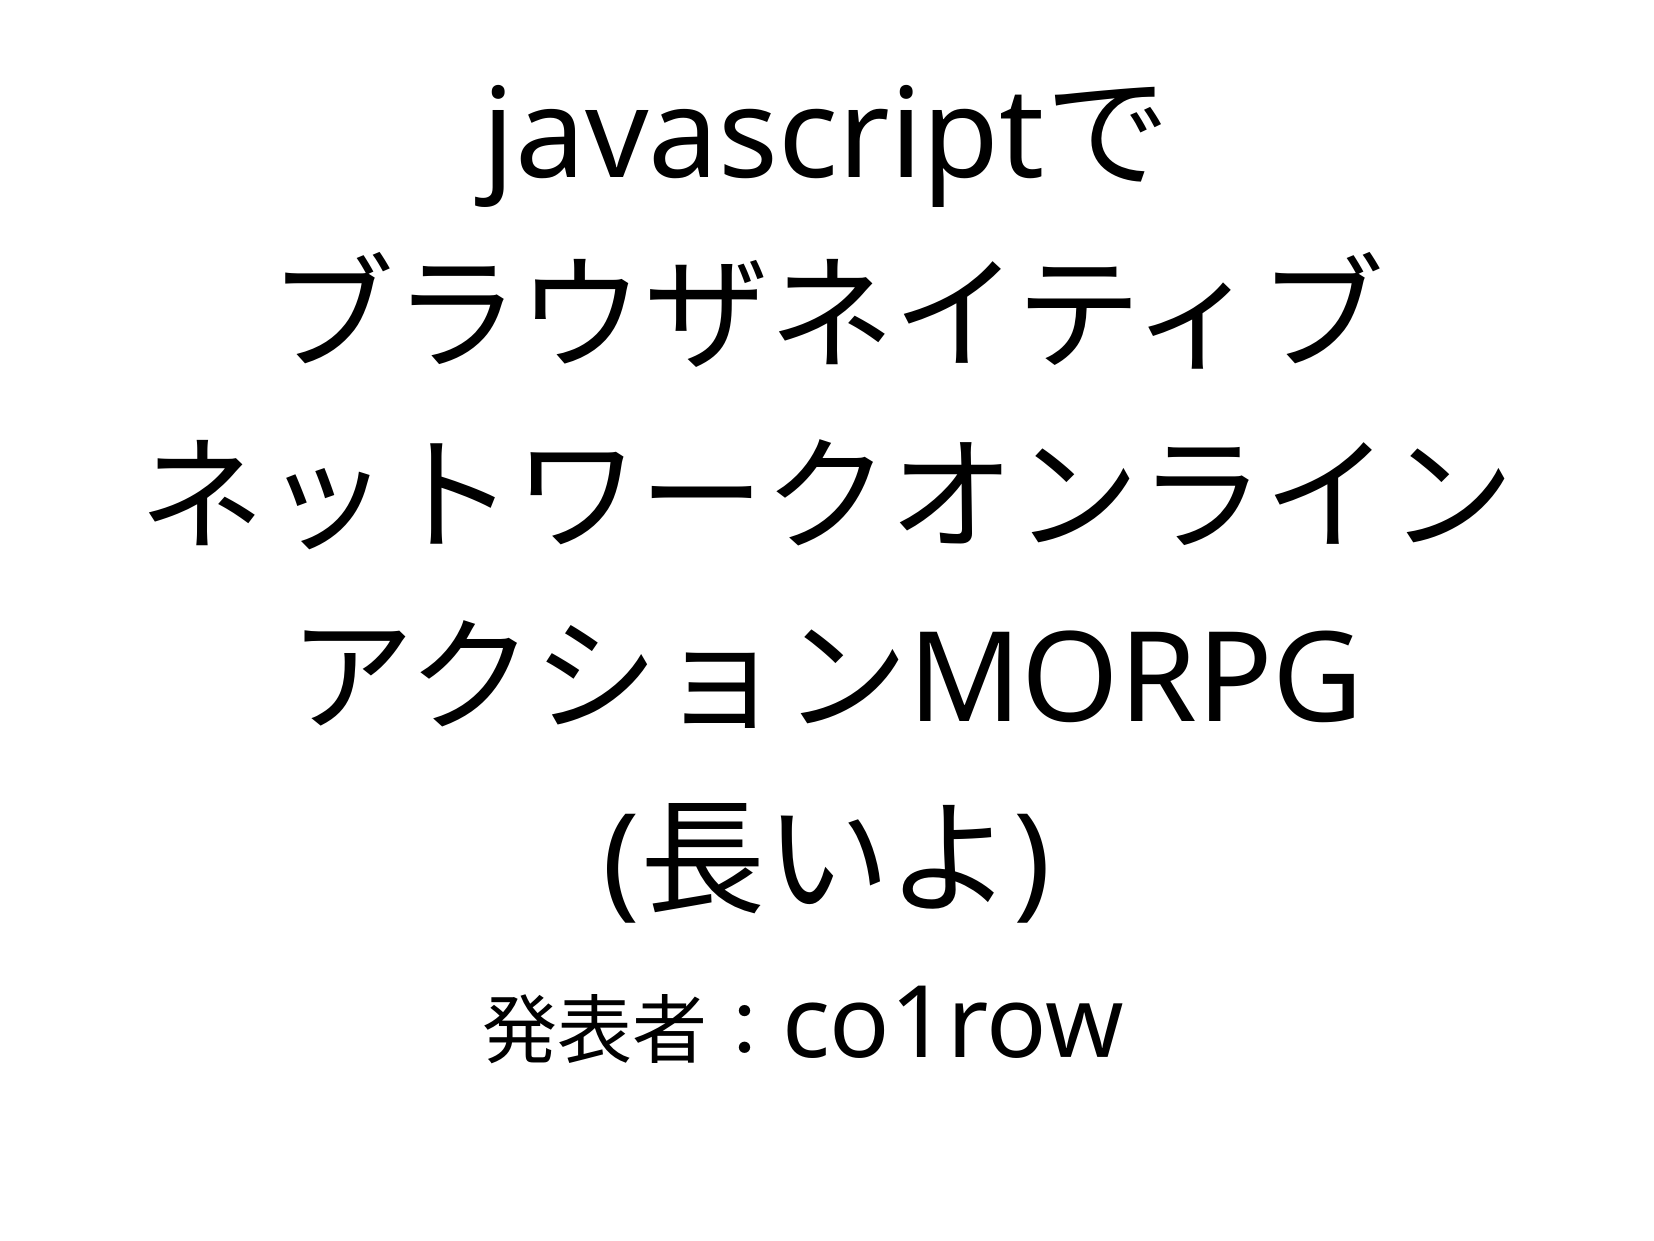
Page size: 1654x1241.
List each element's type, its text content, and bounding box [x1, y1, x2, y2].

title 発表者：co1row [59, 915, 1548, 1123]
title javascriptで ブラウザネイティブ ネットワークオンラインアクションMORPG (長いよ) [82, 173, 1571, 799]
